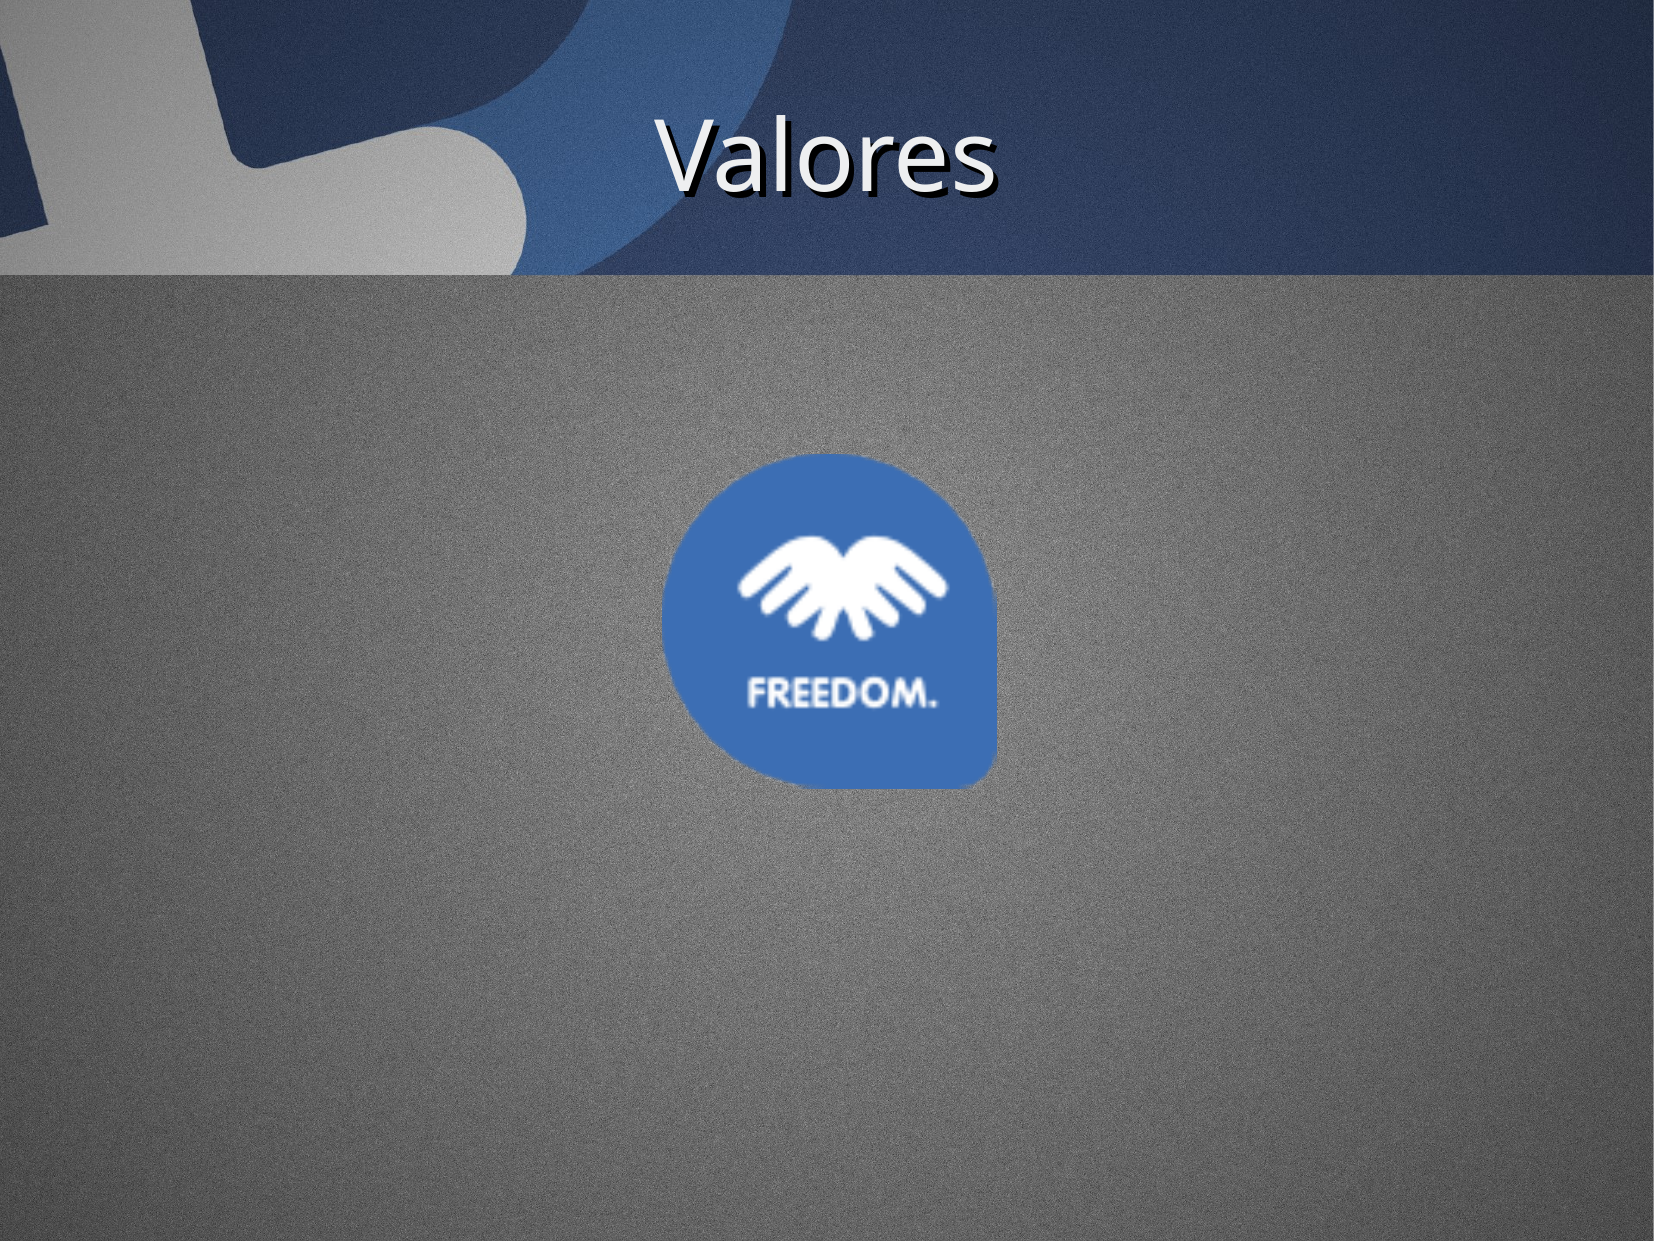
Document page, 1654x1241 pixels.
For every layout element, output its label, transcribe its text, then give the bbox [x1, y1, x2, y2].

picture [0, 0, 1654, 1241]
title Valores [82, 49, 1571, 257]
